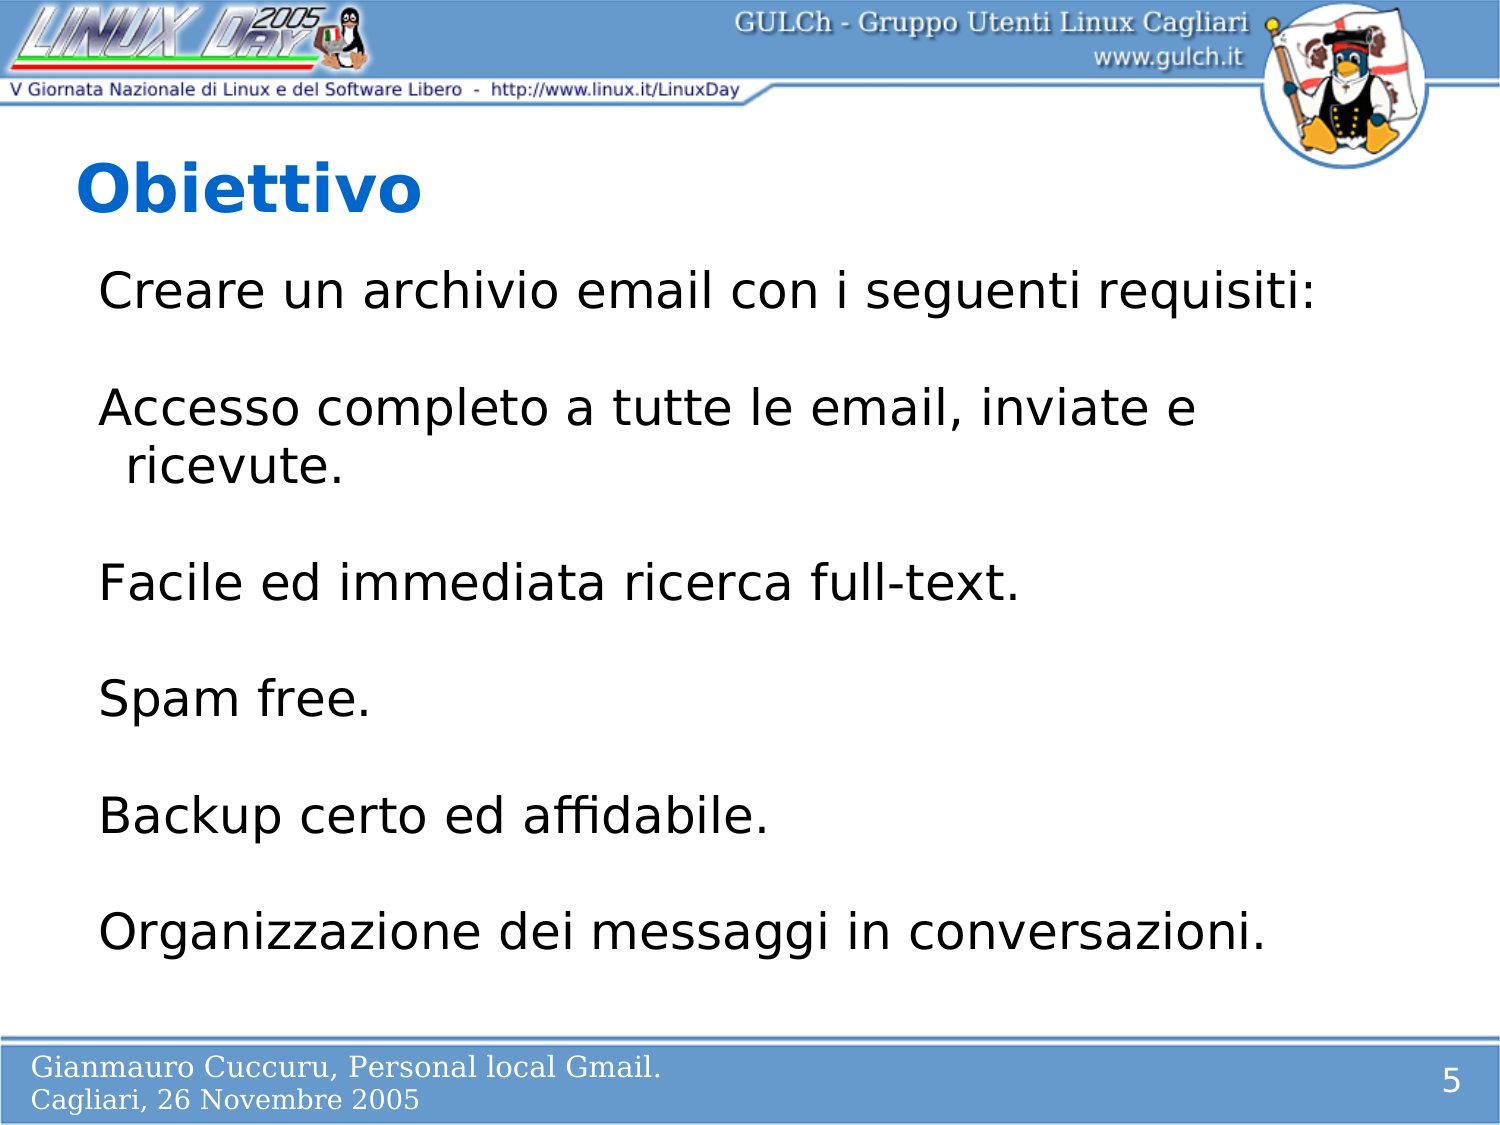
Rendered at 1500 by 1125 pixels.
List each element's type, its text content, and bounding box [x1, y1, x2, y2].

text_box Obiettivo [75, 149, 425, 228]
text_box Creare un archivio email con i seguenti requisiti: Accesso completo a tutte le email, inviate e ricevute. Facile ed immediata ricerca full-text. Spam free. Backup certo ed affidabile. Organizzazione dei messaggi in conversazioni. [75, 262, 1426, 1020]
picture [0, 0, 1500, 1125]
